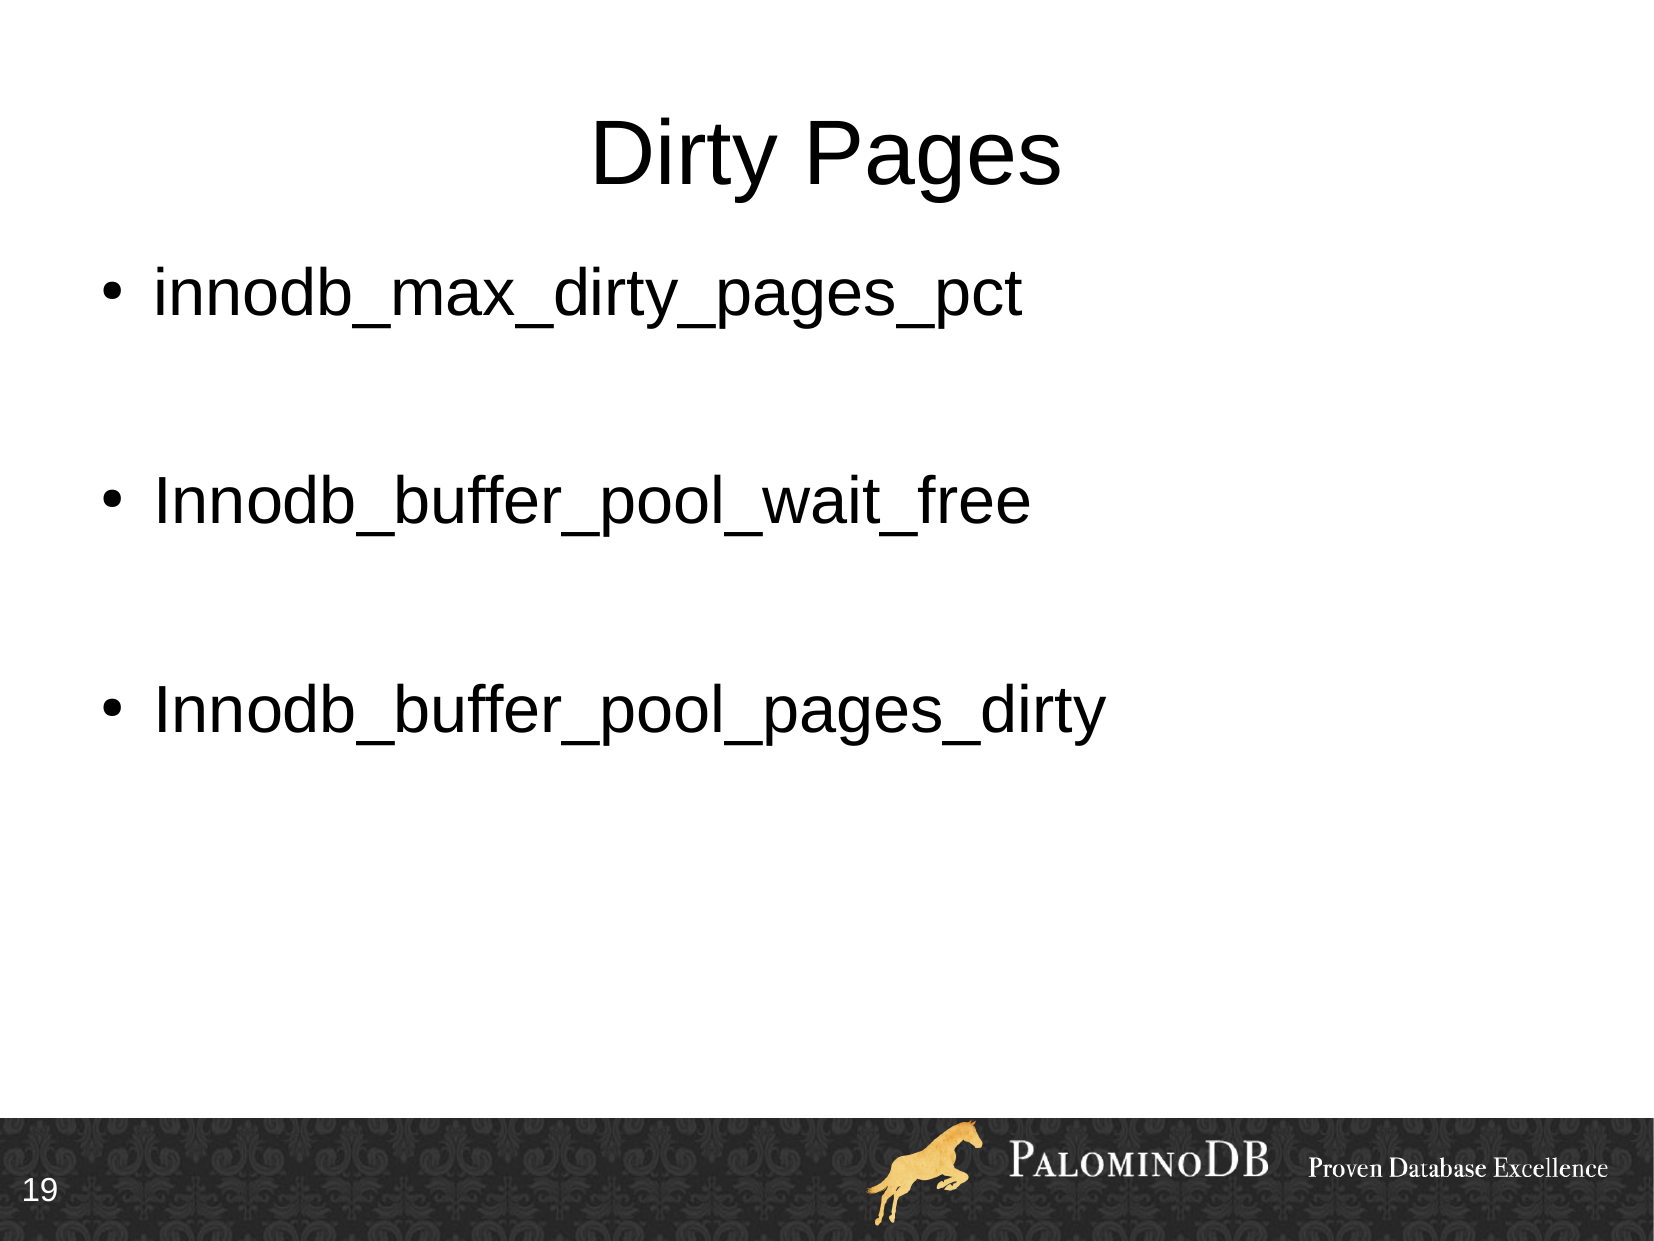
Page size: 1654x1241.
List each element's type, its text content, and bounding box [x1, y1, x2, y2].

picture [0, 1109, 1654, 1241]
list innodb_max_dirty_pages_pct Innodb_buffer_pool_wait_free Innodb_buffer_pool_pages_dirty [82, 254, 1571, 1074]
title Dirty Pages [82, 49, 1571, 254]
